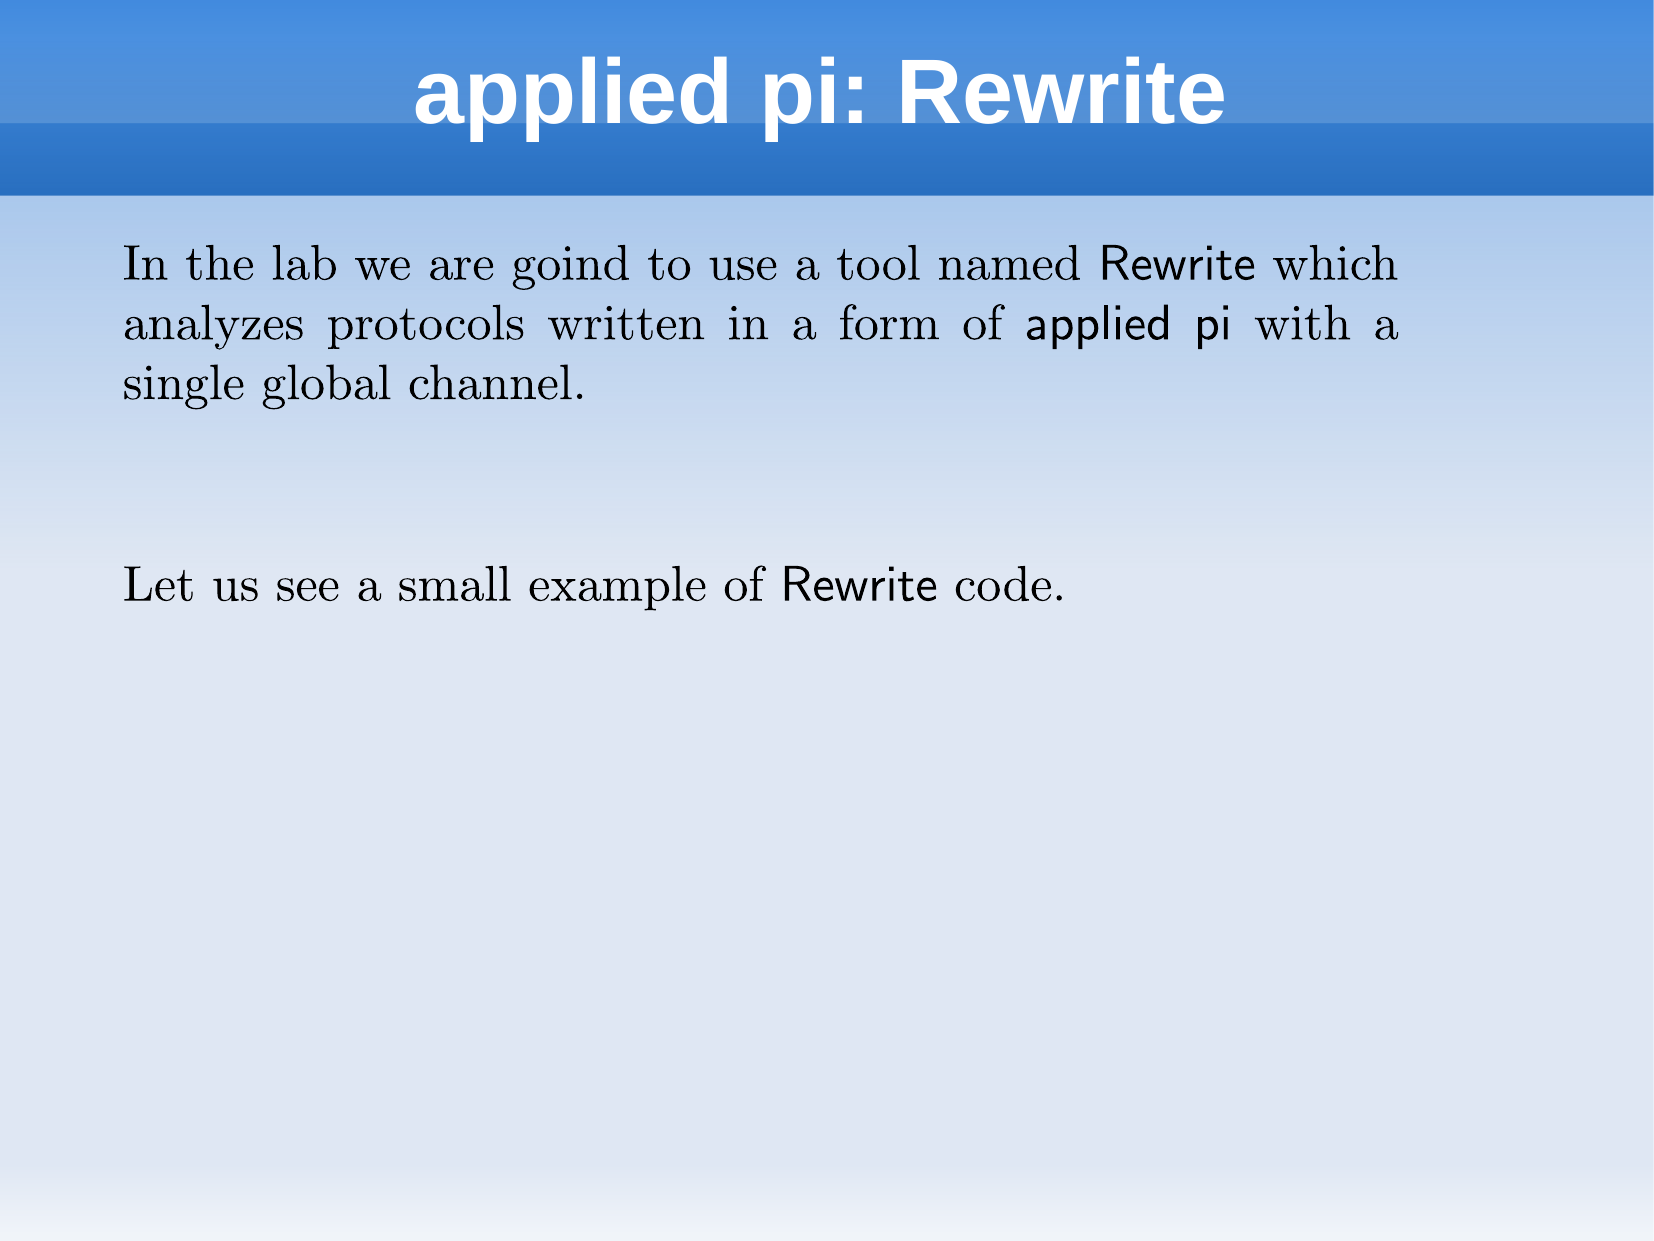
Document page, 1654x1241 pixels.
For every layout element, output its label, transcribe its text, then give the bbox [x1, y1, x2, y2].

text_box [122, 244, 1399, 611]
title applied pi: Rewrite [76, 0, 1565, 188]
picture [0, 0, 1654, 1241]
